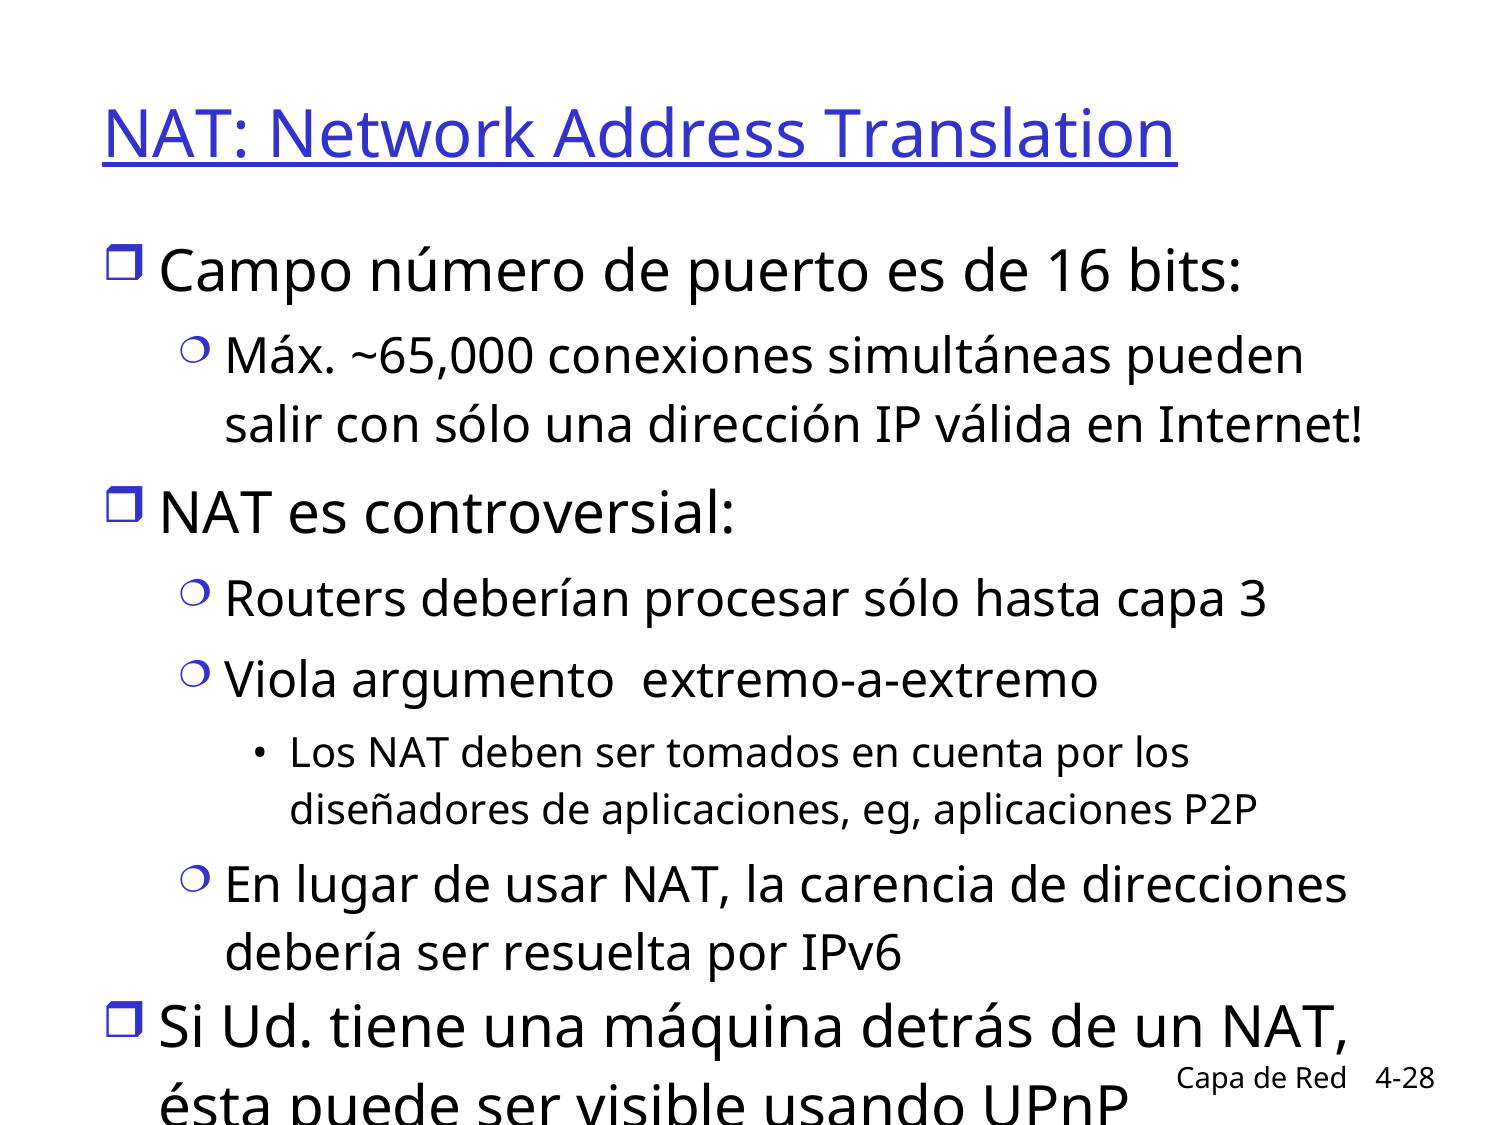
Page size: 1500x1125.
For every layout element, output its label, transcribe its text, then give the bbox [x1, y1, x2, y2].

list Campo número de puerto es de 16 bits: Máx. ~65,000 conexiones simultáneas pueden salir con sólo una dirección IP válida en Internet! NAT es controversial: Routers deberían procesar sólo hasta capa 3 Viola argumento extremo-a-extremo Los NAT deben ser tomados en cuenta por los diseñadores de aplicaciones, eg, aplicaciones P2P En lugar de usar NAT, la carencia de direcciones debería ser resuelta por IPv6 Si Ud. tiene una máquina detrás de un NAT, ésta puede ser visible usando UPnP (Universal Plug and Play). Importante: hay formas de entrar. [87, 221, 1426, 1055]
title NAT: Network Address Translation [87, 37, 1363, 221]
